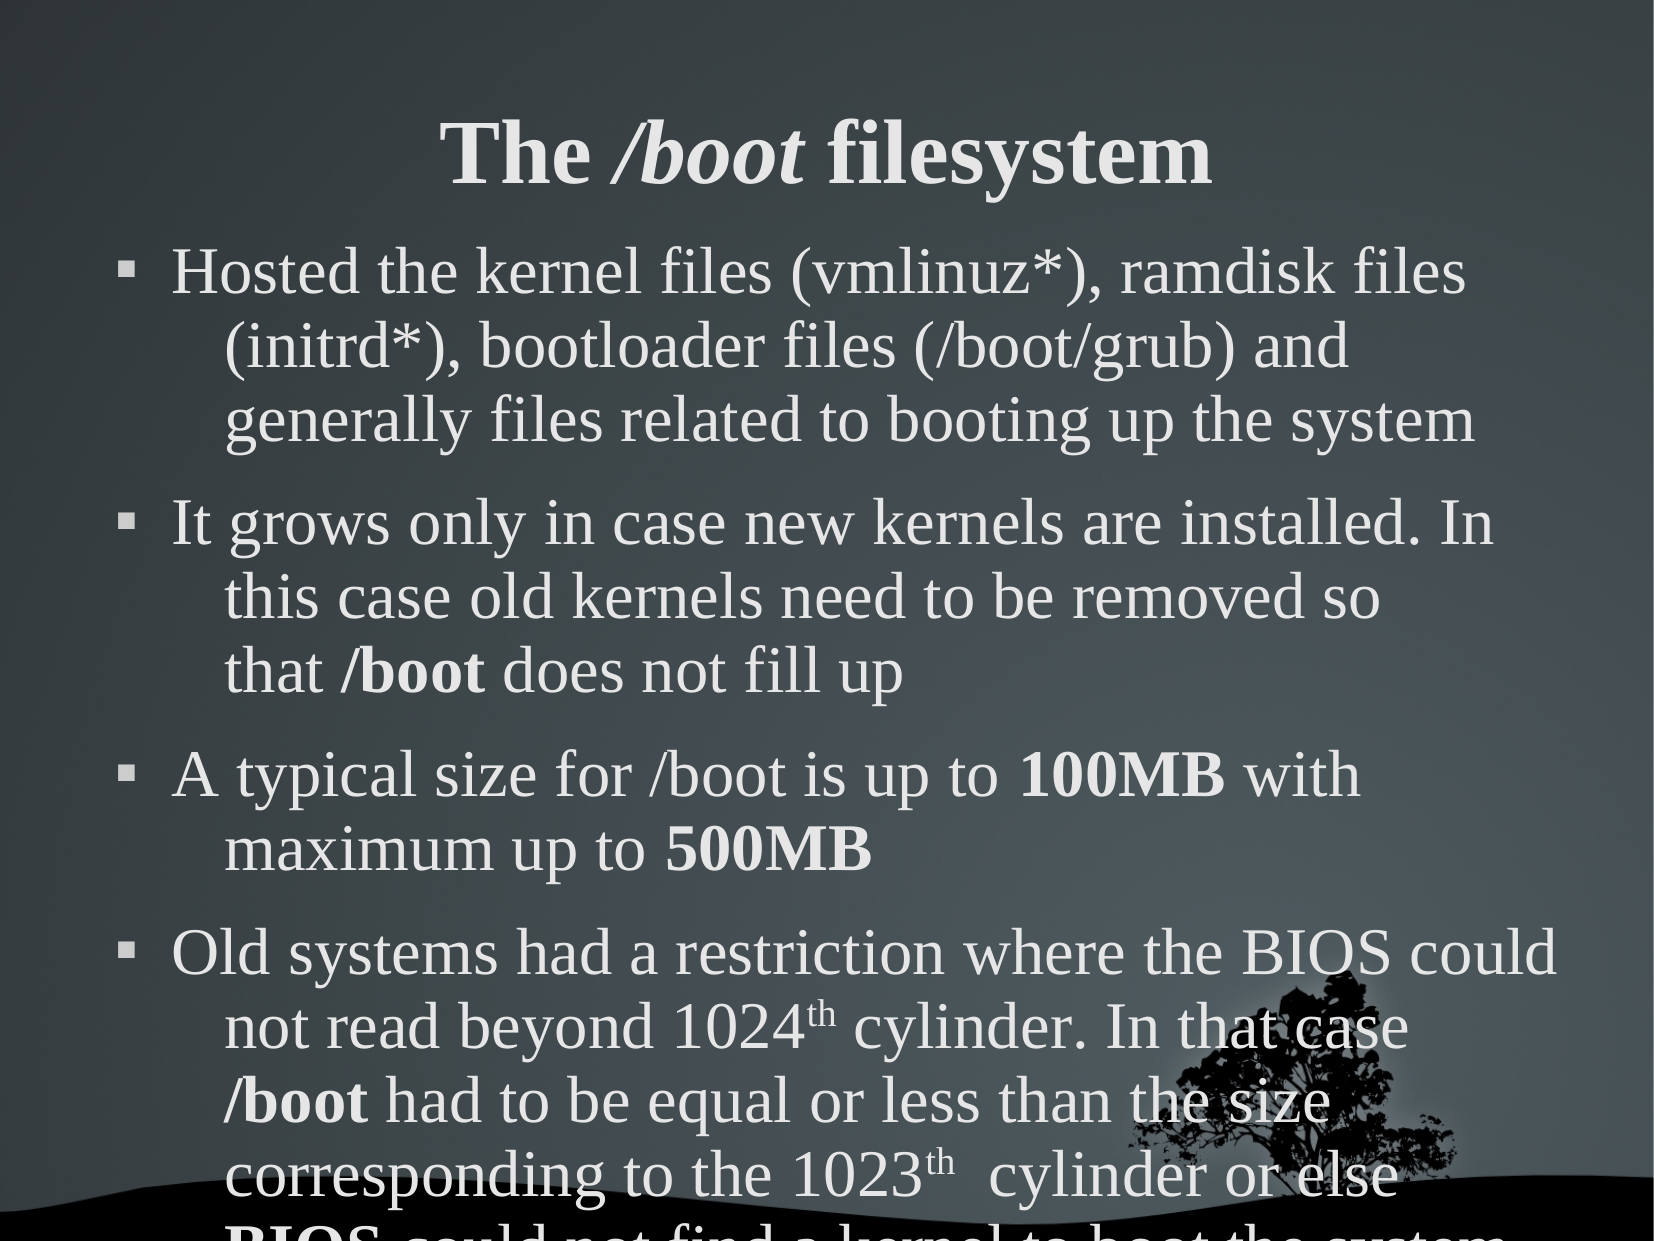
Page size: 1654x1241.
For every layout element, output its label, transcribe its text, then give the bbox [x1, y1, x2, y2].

title The /boot filesystem [82, 49, 1571, 257]
picture [241, 1230, 253, 1241]
picture [309, 1229, 331, 1241]
list Hosted the kernel files (vmlinuz*), ramdisk files (initrd*), bootloader files (/boot/grub) and generally files related to booting up the system It grows only in case new kernels are installed. In this case old kernels need to be removed so that /boot does not fill up A typical size for /boot is up to 100ΜΒ with maximum up to 500ΜΒ Old systems had a restriction where the BIOS could not read beyond 1024th cylinder. In that case /boot had to be equal or less than the size corresponding to the 1023th cylinder or else BIOS could not find a kernel to boot the system [82, 257, 1571, 1213]
picture [0, 0, 1654, 1241]
